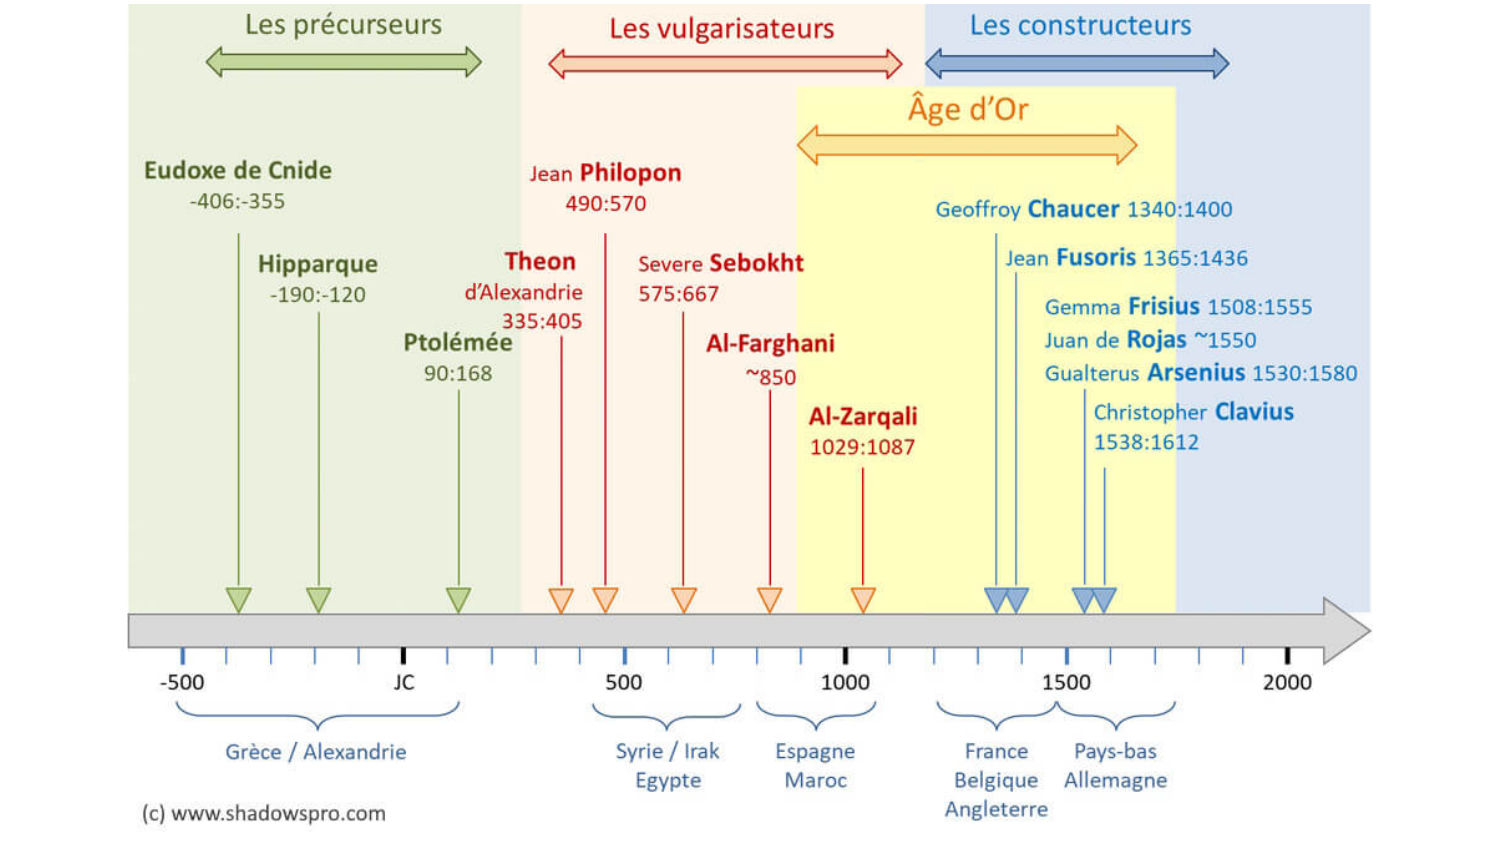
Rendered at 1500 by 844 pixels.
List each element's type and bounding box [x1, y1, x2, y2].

picture [127, 4, 1373, 838]
